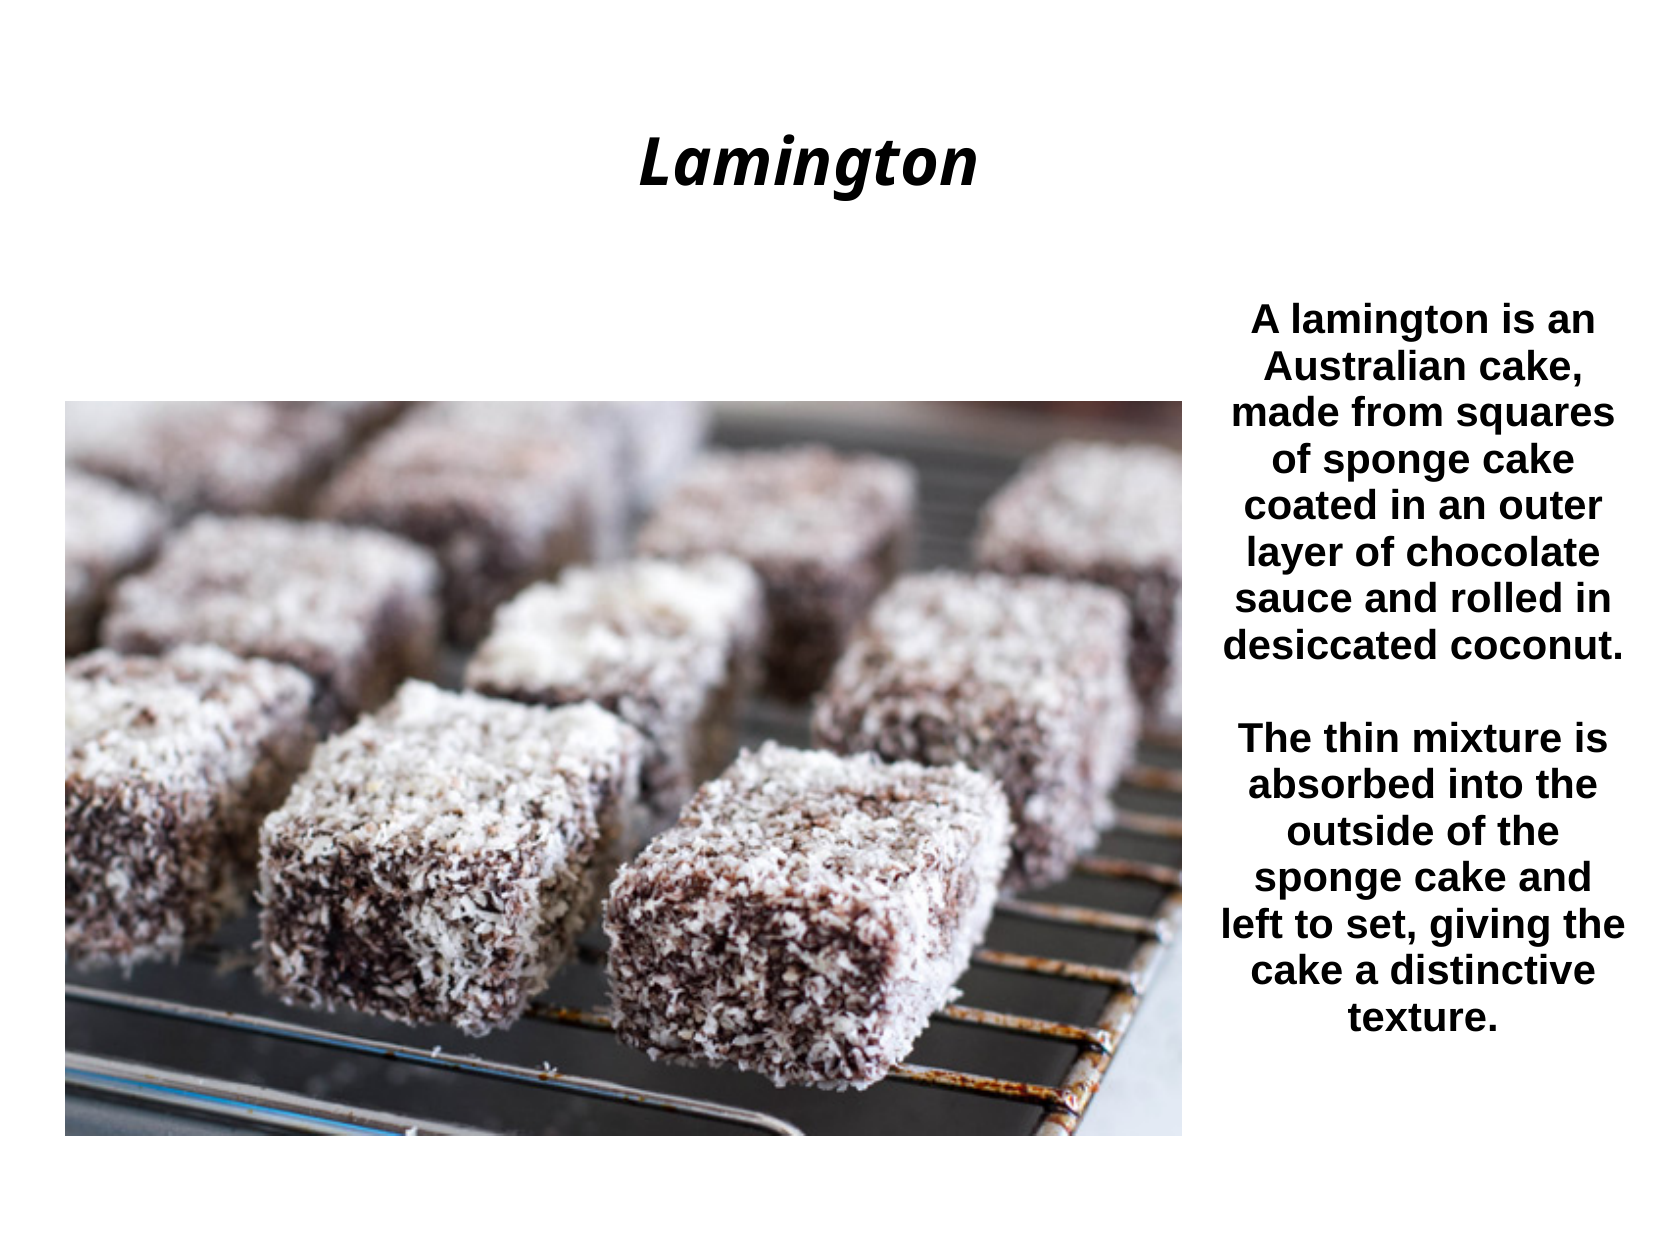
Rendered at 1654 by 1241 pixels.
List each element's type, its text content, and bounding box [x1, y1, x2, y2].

text_box A lamington is an Australian cake, made from squares of sponge cake coated in an outer layer of chocolate sauce and rolled in desiccated coconut. The thin mixture is absorbed into the outside of the sponge cake and left to set, giving the cake a distinctive texture. [1204, 288, 1642, 1064]
picture [65, 401, 1182, 1136]
text_box Lamington [519, 106, 1099, 216]
